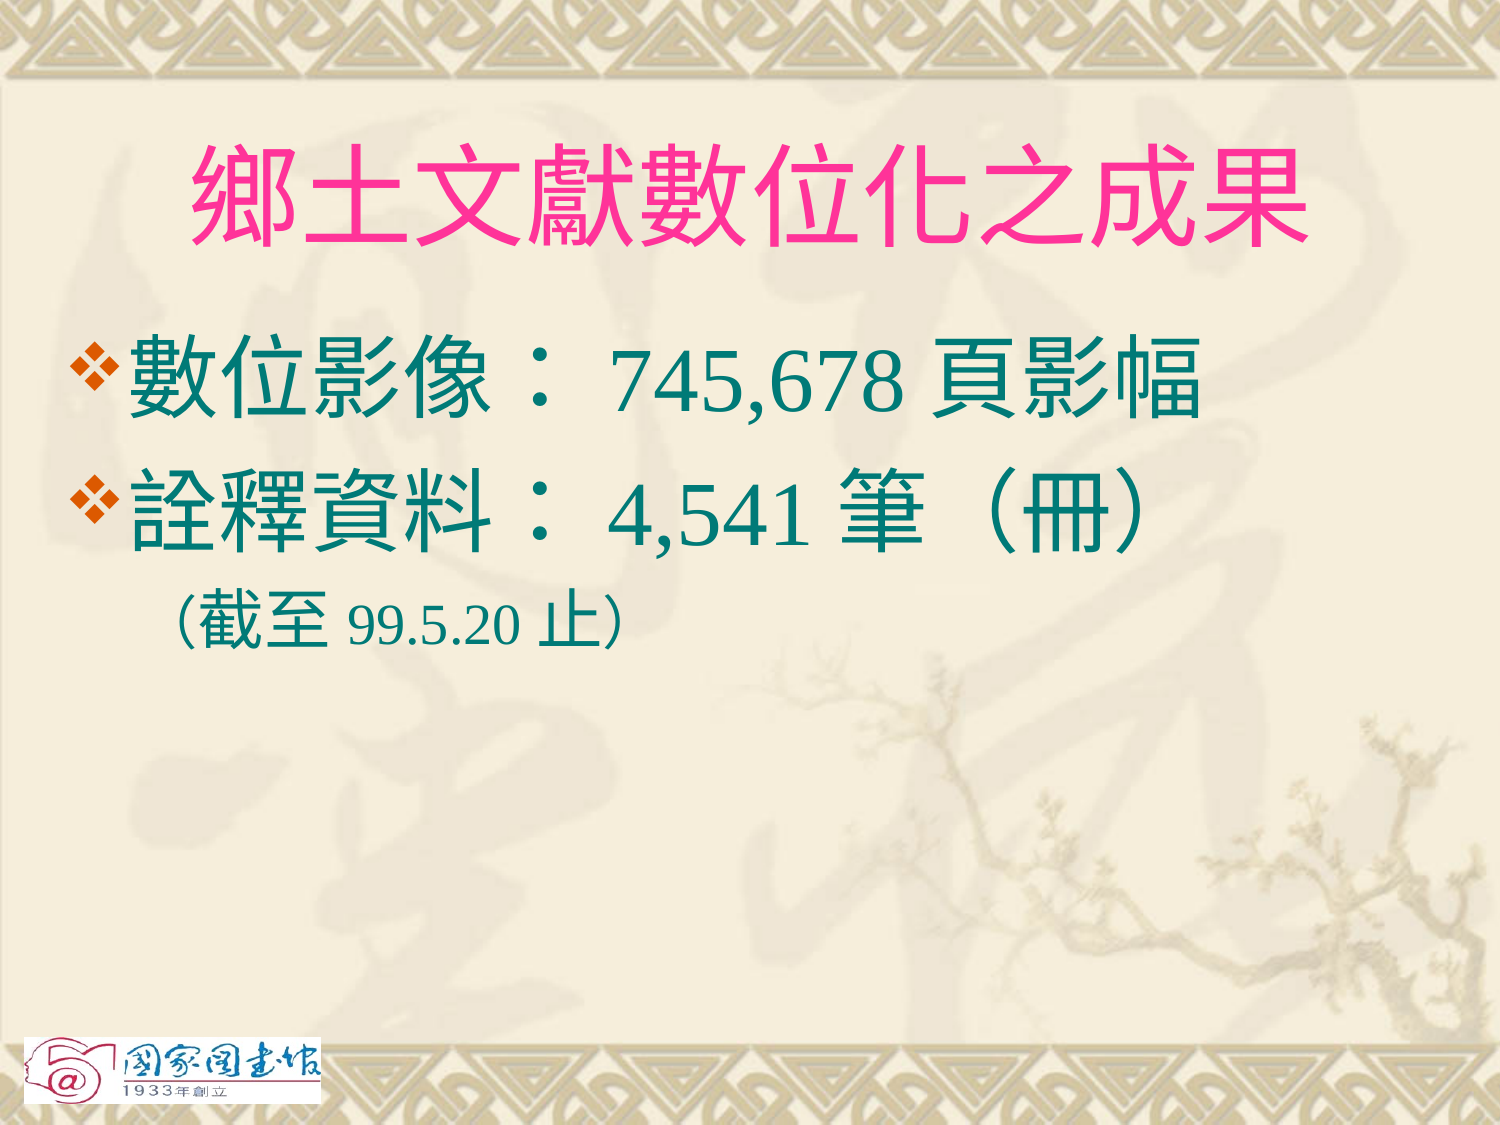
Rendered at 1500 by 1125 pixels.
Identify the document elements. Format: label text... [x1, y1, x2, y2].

picture [0, 0, 1500, 1125]
title 鄉土文獻數位化之成果 [49, 99, 1451, 288]
list 數位影像：745,678頁影幅 詮釋資料：4,541筆（冊） （截至99.5.20止） [49, 312, 1451, 1001]
